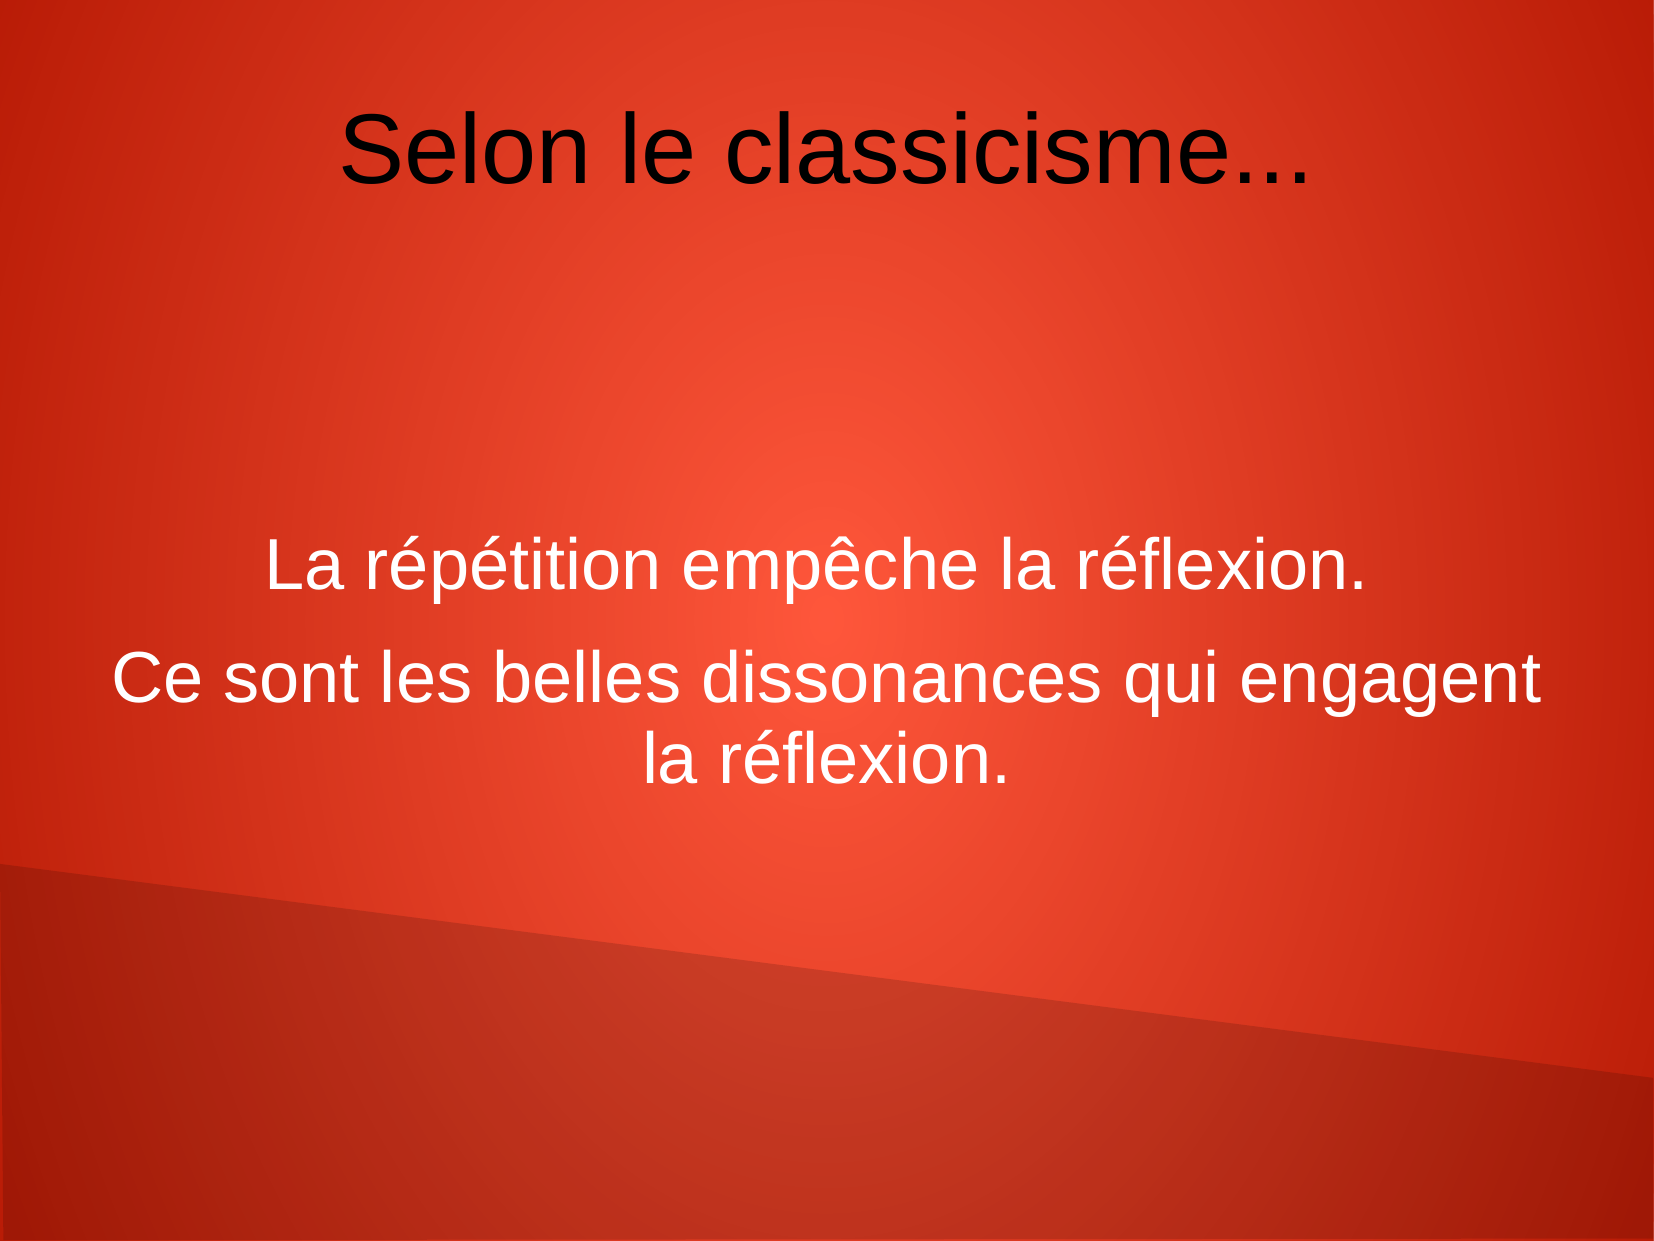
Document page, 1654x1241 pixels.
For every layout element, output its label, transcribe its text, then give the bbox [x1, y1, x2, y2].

title Selon le classicisme... [82, 47, 1571, 252]
list La répétition empêche la réflexion. Ce sont les belles dissonances qui engagent la réflexion. [82, 299, 1571, 1019]
